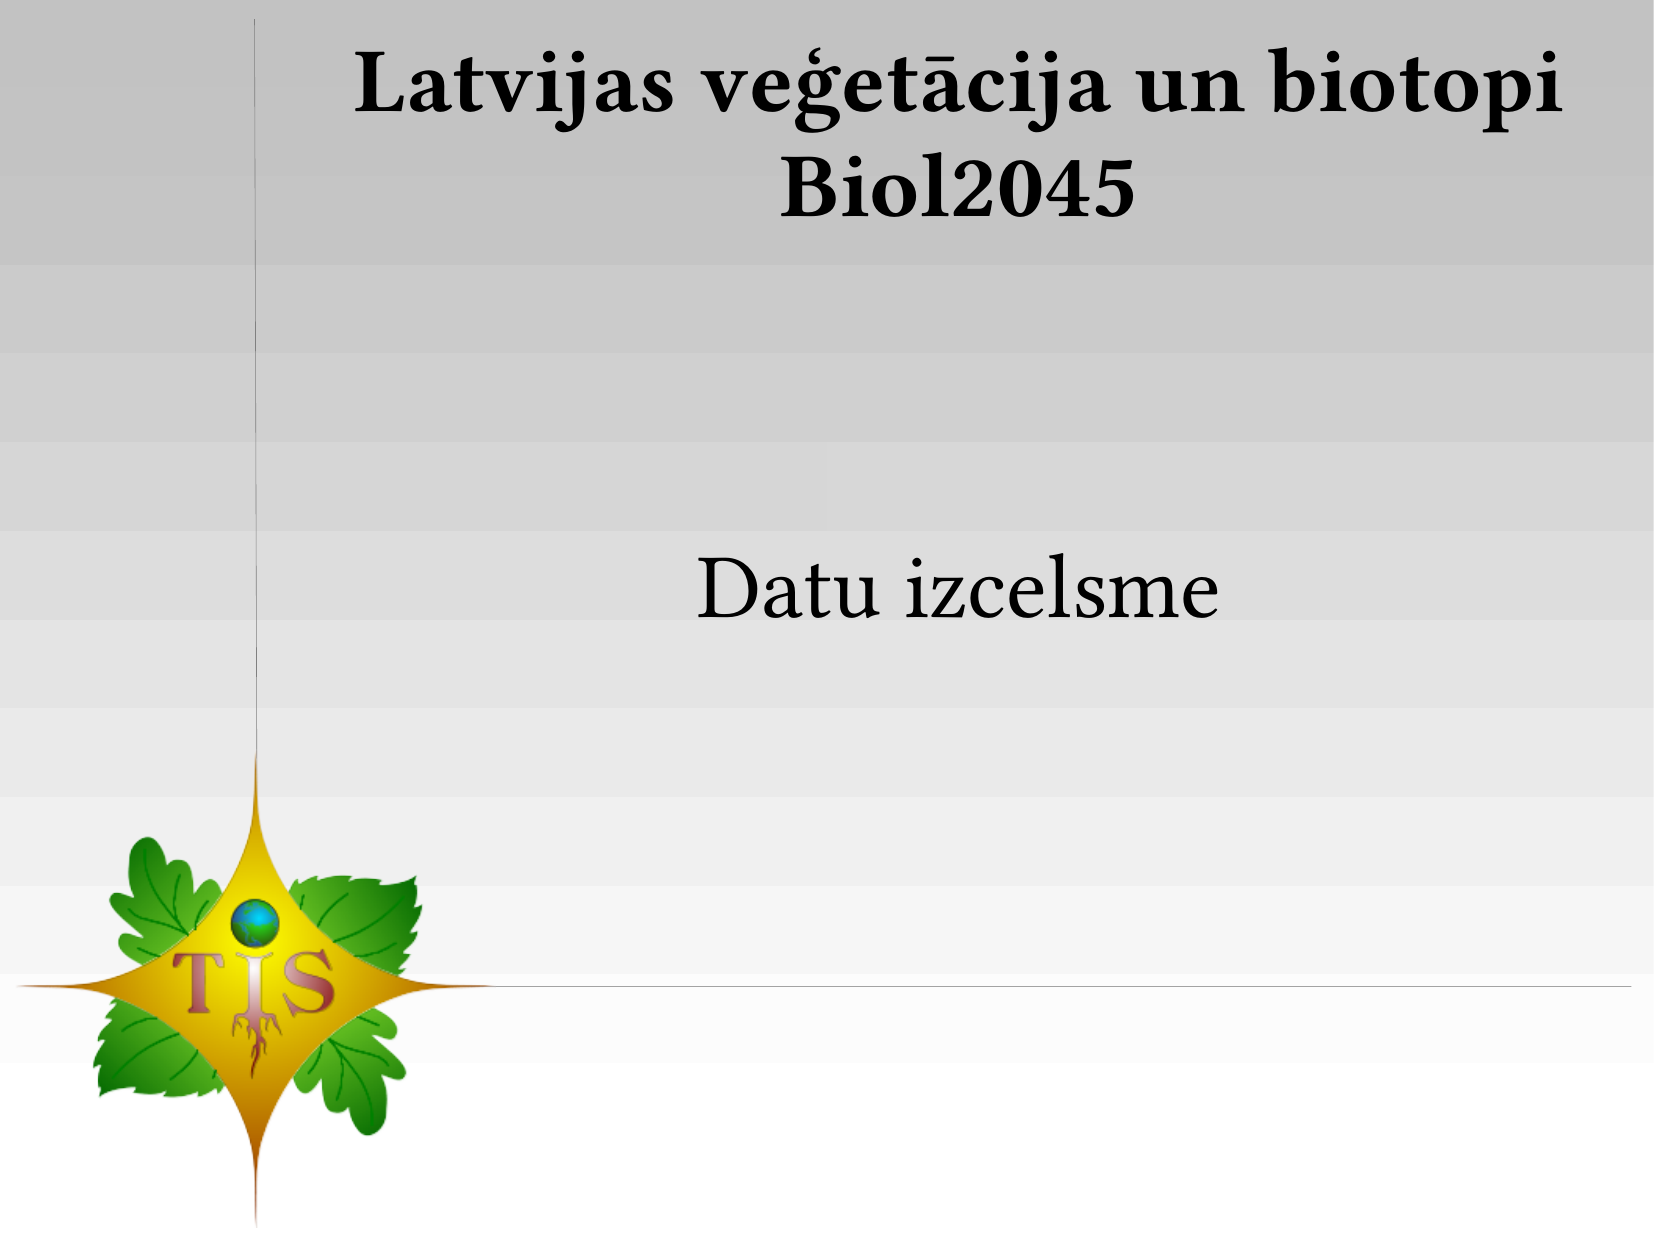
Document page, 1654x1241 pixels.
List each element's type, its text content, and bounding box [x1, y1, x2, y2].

picture [0, 0, 1654, 1241]
title Datu izcelsme [295, 314, 1625, 861]
